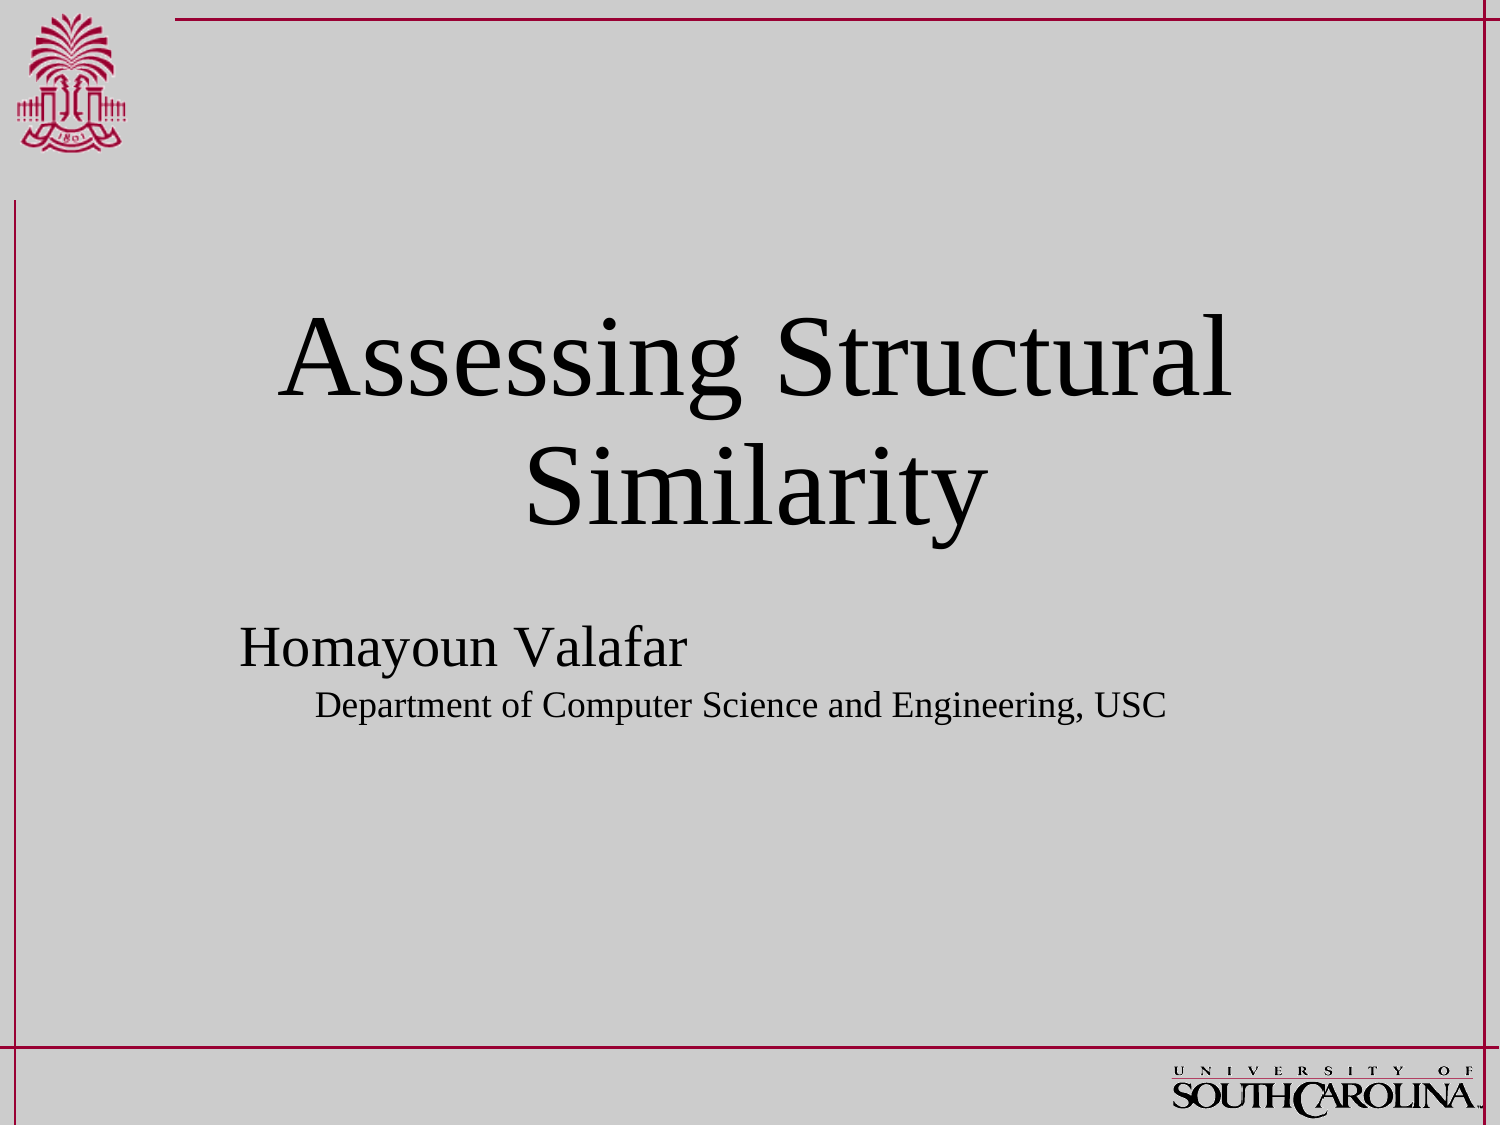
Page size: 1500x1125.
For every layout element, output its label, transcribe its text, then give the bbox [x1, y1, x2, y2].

title Assessing Structural Similarity [200, 162, 1313, 558]
picture [1162, 1049, 1483, 1125]
picture [12, 12, 131, 155]
subtitle Homayoun Valafar Department of Computer Science and Engineering, USC [225, 612, 1276, 920]
